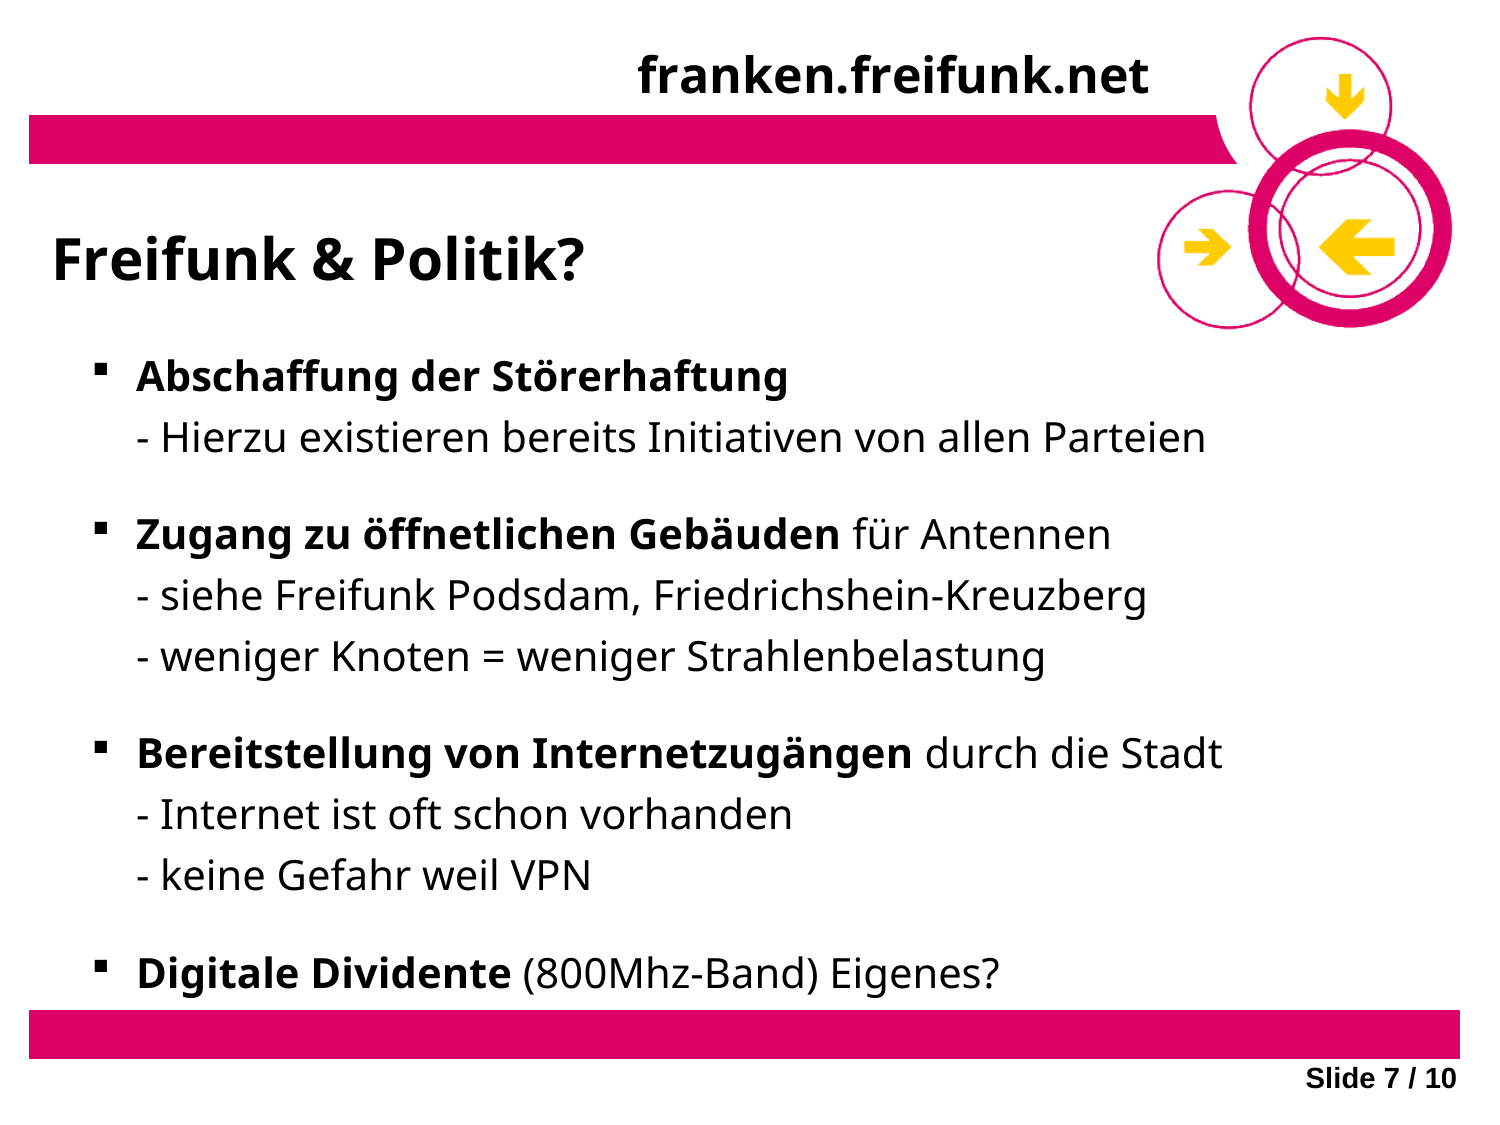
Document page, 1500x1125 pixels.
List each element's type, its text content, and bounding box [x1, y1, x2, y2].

text_box Abschaffung der Störerhaftung - Hierzu existieren bereits Initiativen von allen Parteien Zugang zu öffnetlichen Gebäuden für Antennen - siehe Freifunk Podsdam, Friedrichshein-Kreuzberg - weniger Knoten = weniger Strahlenbelastung Bereitstellung von Internetzugängen durch die Stadt - Internet ist oft schon vorhanden - keine Gefahr weil VPN Digitale Dividente (800Mhz-Band) Eigenes? [61, 342, 1418, 1029]
text_box Freifunk & Politik? [51, 212, 1123, 289]
picture [1150, 32, 1461, 332]
